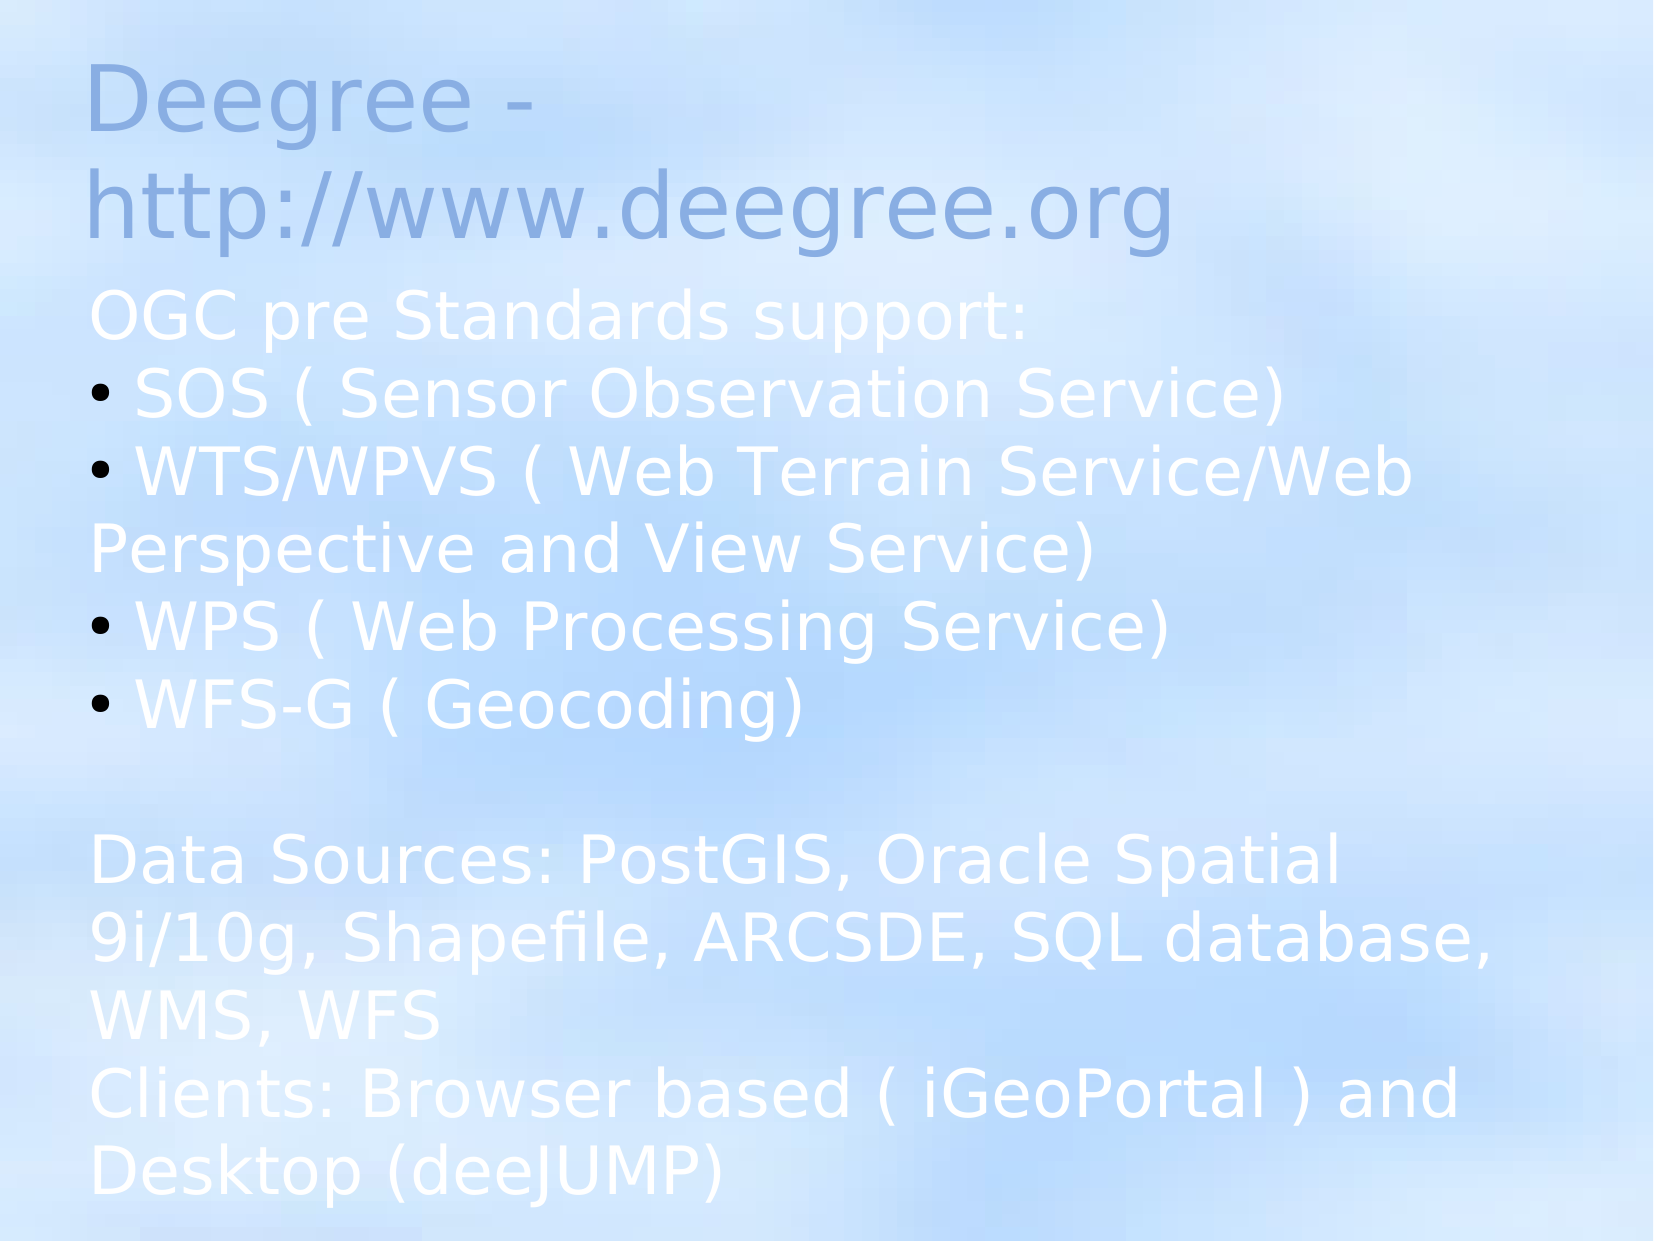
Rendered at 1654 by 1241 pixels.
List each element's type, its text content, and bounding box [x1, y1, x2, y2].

subtitle OGC pre Standards support: SOS ( Sensor Observation Service) WTS/WPVS ( Web Terrain Service/Web Perspective and View Service) WPS ( Web Processing Service) WFS-G ( Geocoding) Data Sources: PostGIS, Oracle Spatial 9i/10g, Shapefile, ARCSDE, SQL database, WMS, WFS Clients: Browser based ( iGeoPortal ) and Desktop (deeJUMP) [88, 277, 1577, 1211]
title Deegree - http://www.deegree.org [82, 45, 1571, 261]
picture [0, 0, 1654, 1241]
